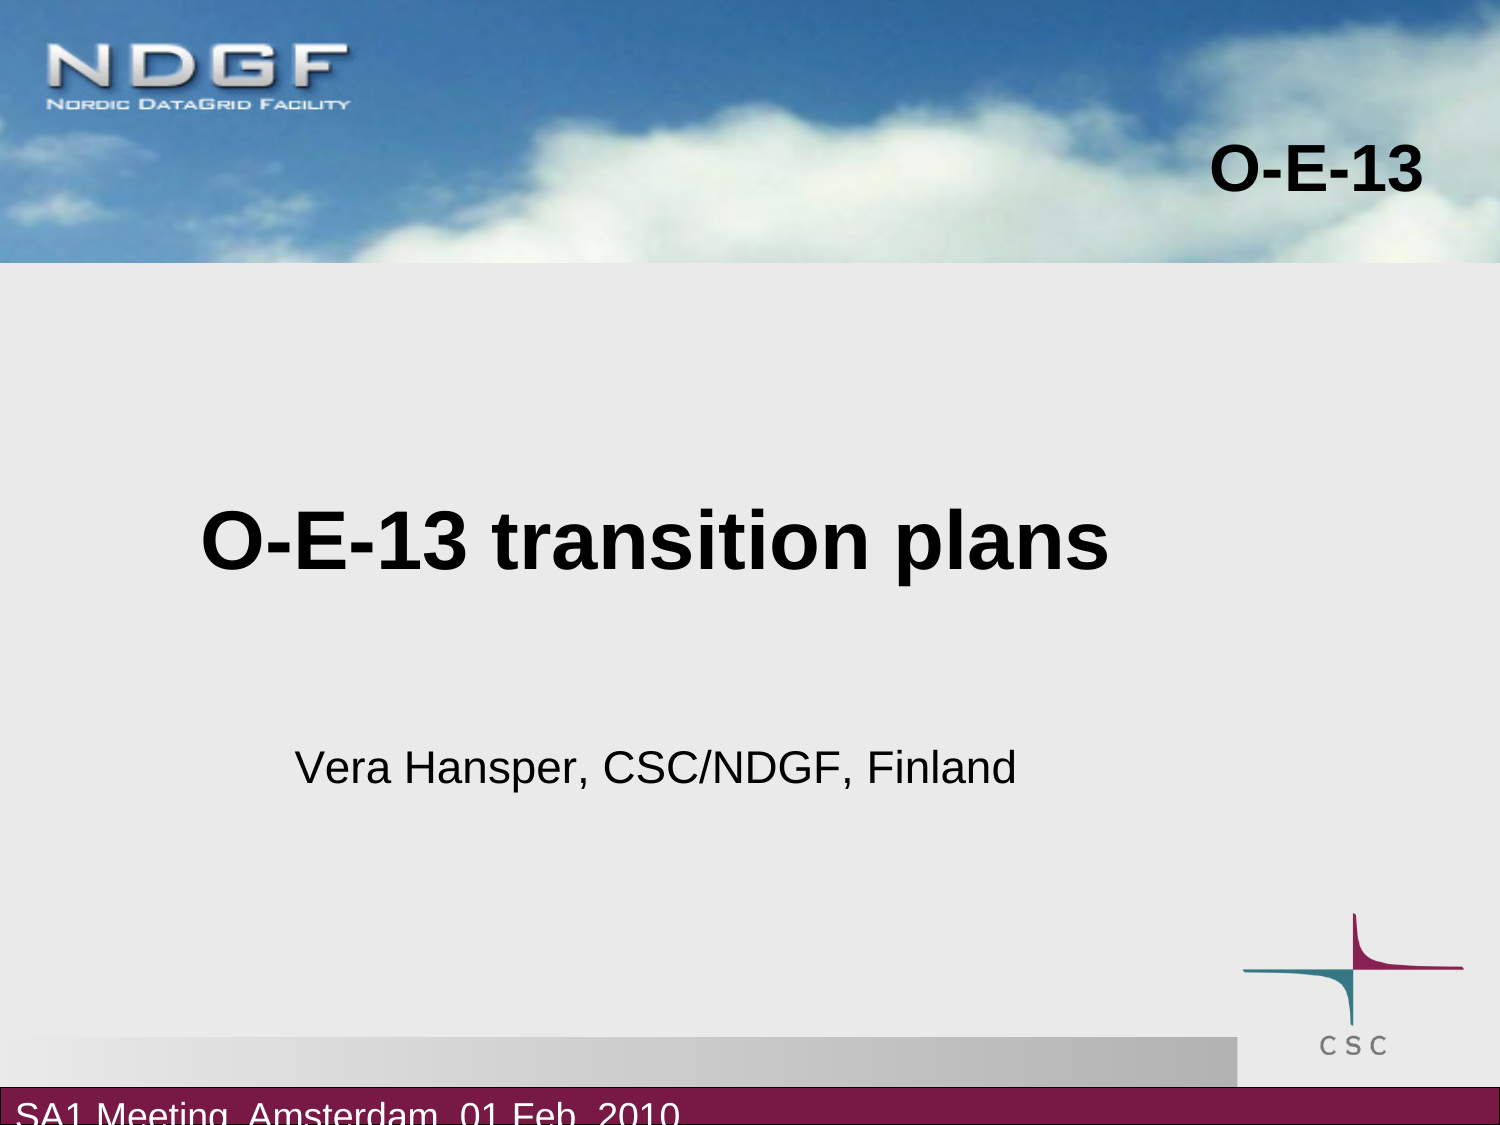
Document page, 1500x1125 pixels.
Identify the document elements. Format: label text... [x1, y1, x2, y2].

subtitle O-E-13 transition plans Vera Hansper, CSC/NDGF, Finland [112, 332, 1200, 956]
title O-E-13 [150, 82, 1426, 256]
picture [1242, 913, 1464, 1055]
picture [0, 0, 1500, 263]
